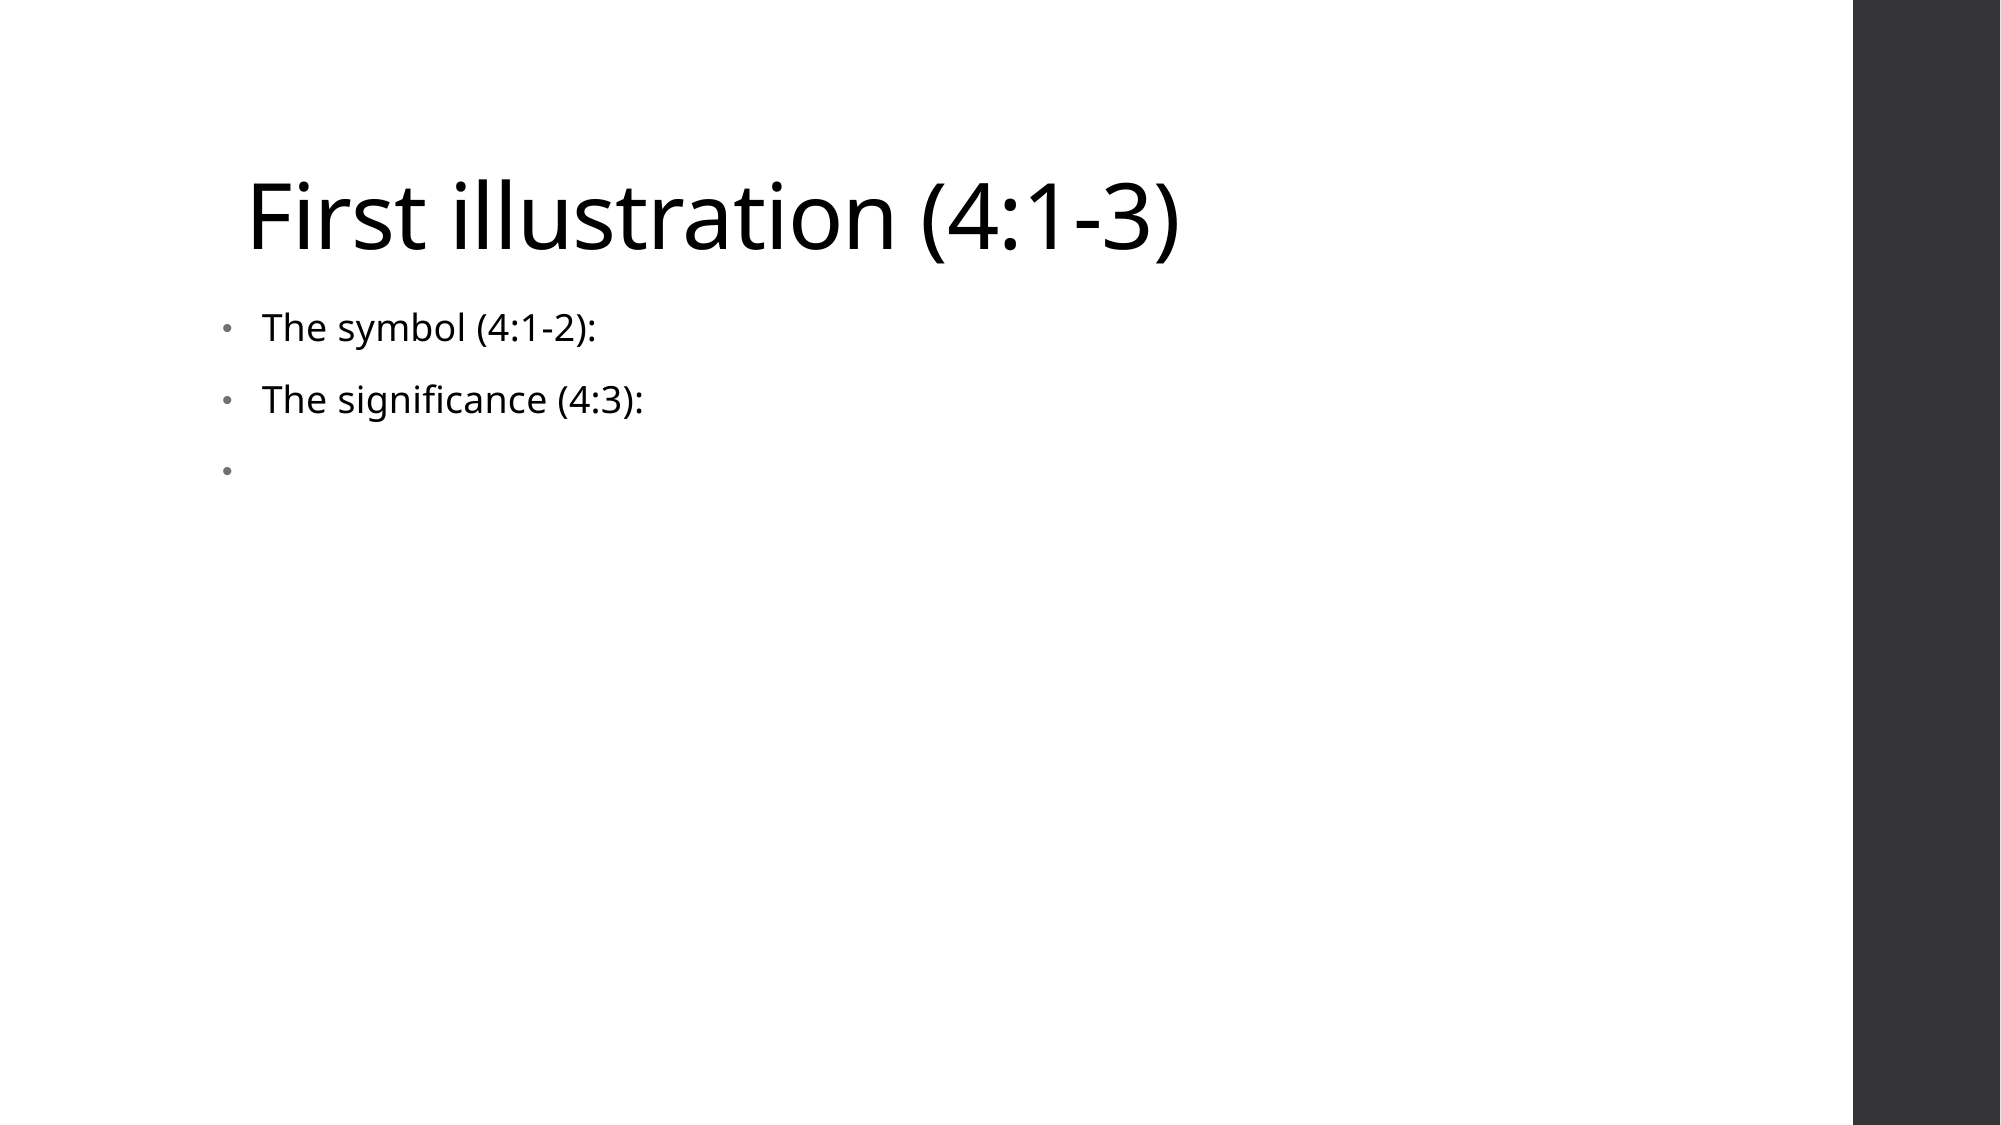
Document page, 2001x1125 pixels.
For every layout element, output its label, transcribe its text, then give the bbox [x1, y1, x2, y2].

list The symbol (4:1-2): The significance (4:3): [206, 299, 1617, 1014]
title First illustration (4:1-3) [206, 60, 1797, 278]
